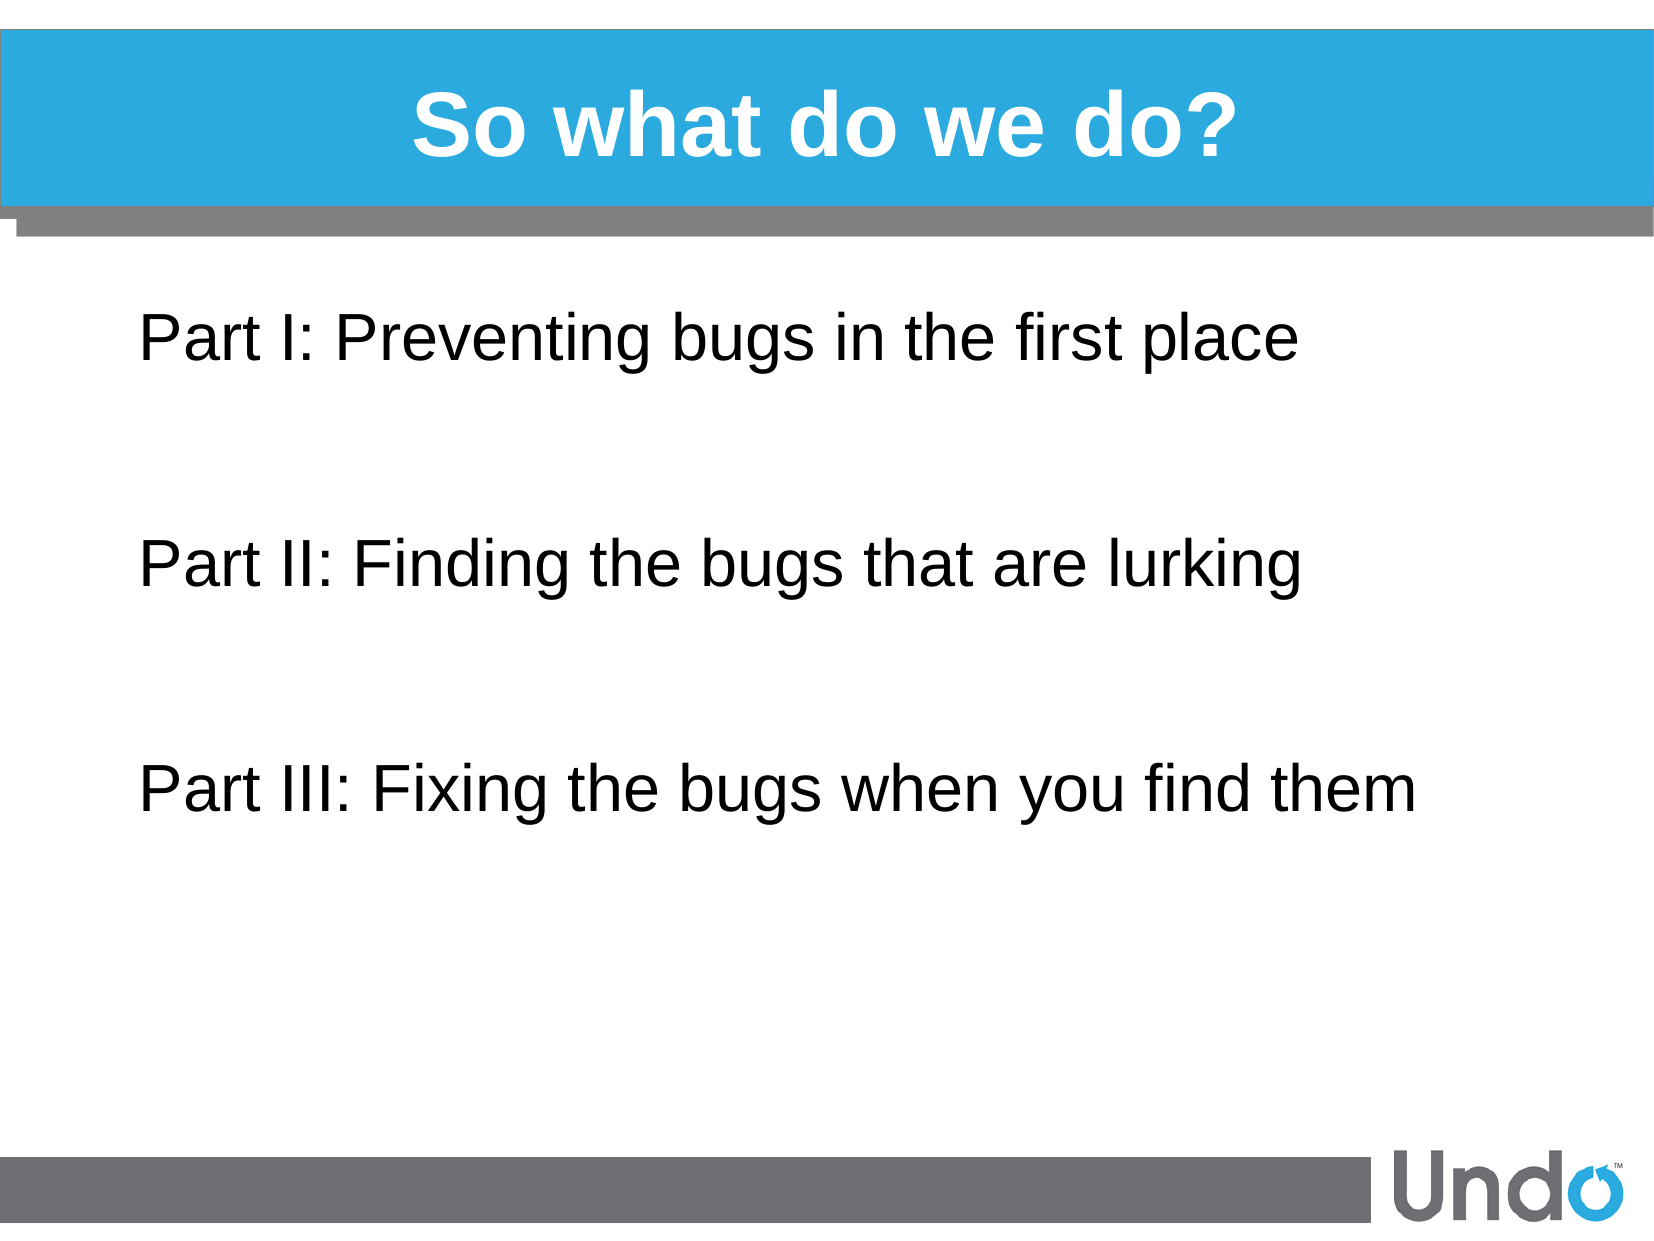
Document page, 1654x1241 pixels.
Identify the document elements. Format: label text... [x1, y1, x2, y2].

list Part I: Preventing bugs in the first place Part II: Finding the bugs that are lurking Part III: Fixing the bugs when you find them [82, 290, 1571, 1241]
title So what do we do? [82, 14, 1571, 221]
picture [1571, 1150, 1624, 1223]
